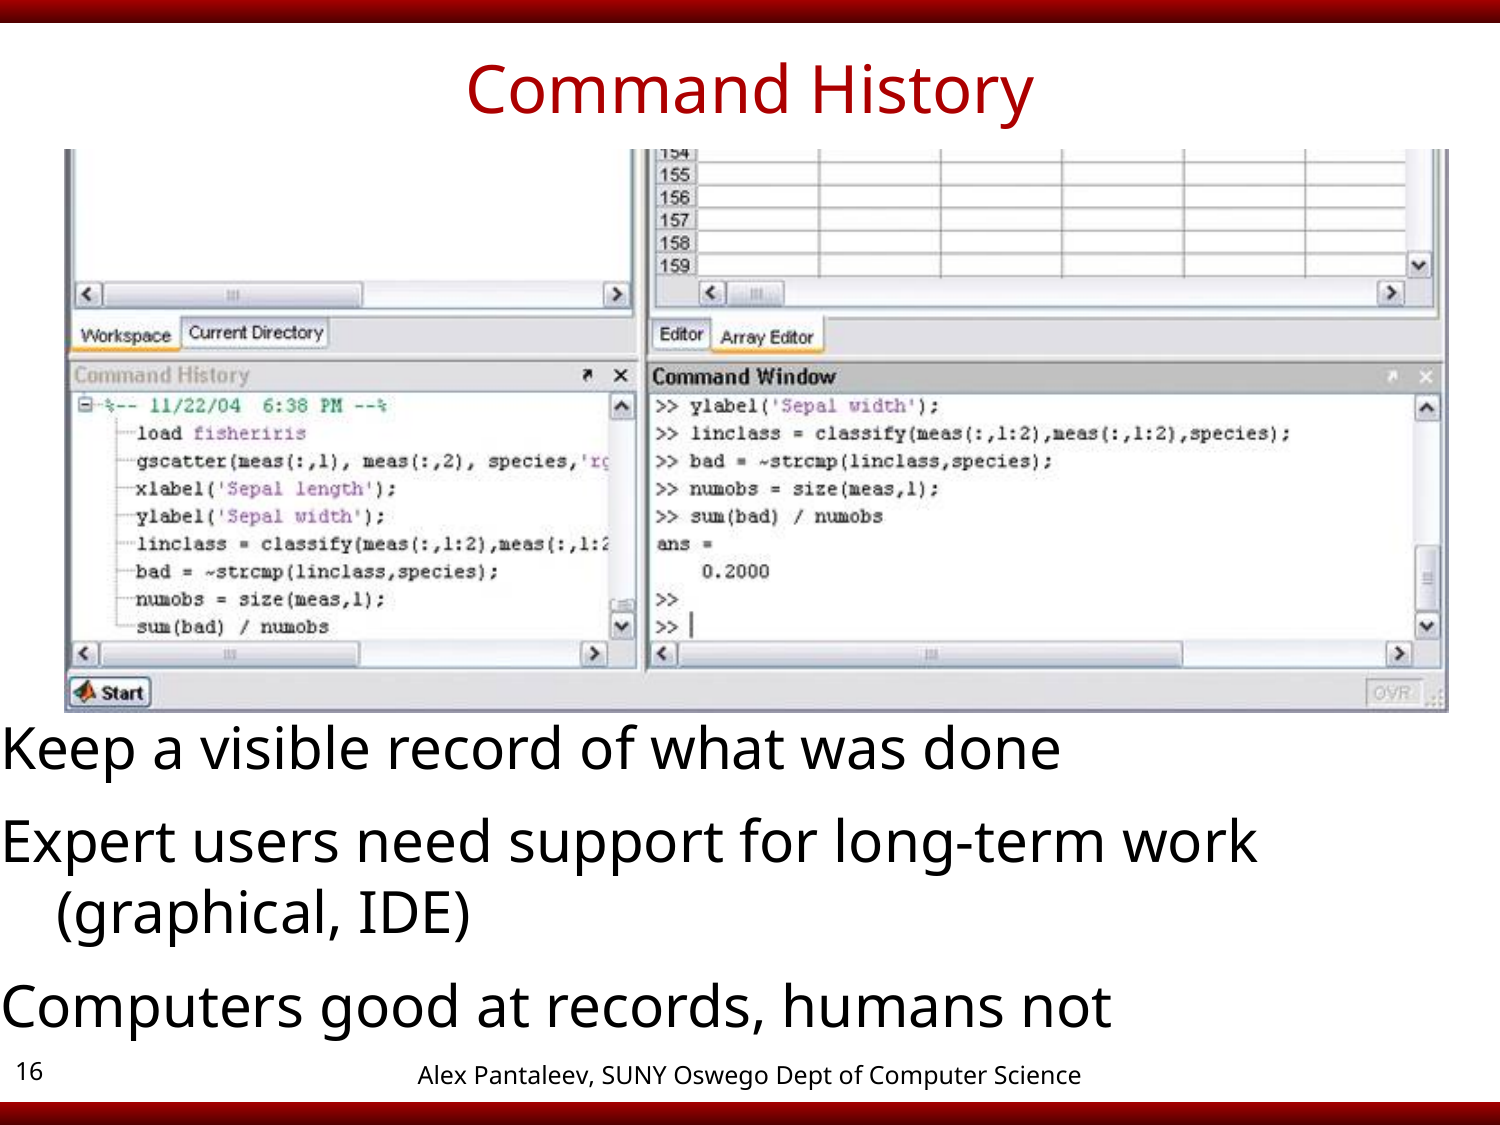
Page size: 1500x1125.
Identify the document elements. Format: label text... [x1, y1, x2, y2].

picture [64, 149, 1449, 713]
list Keep a visible record of what was done Expert users need support for long-term work (graphical, IDE) Computers good at records, humans not [0, 712, 1500, 1048]
title Command History [0, 32, 1500, 143]
